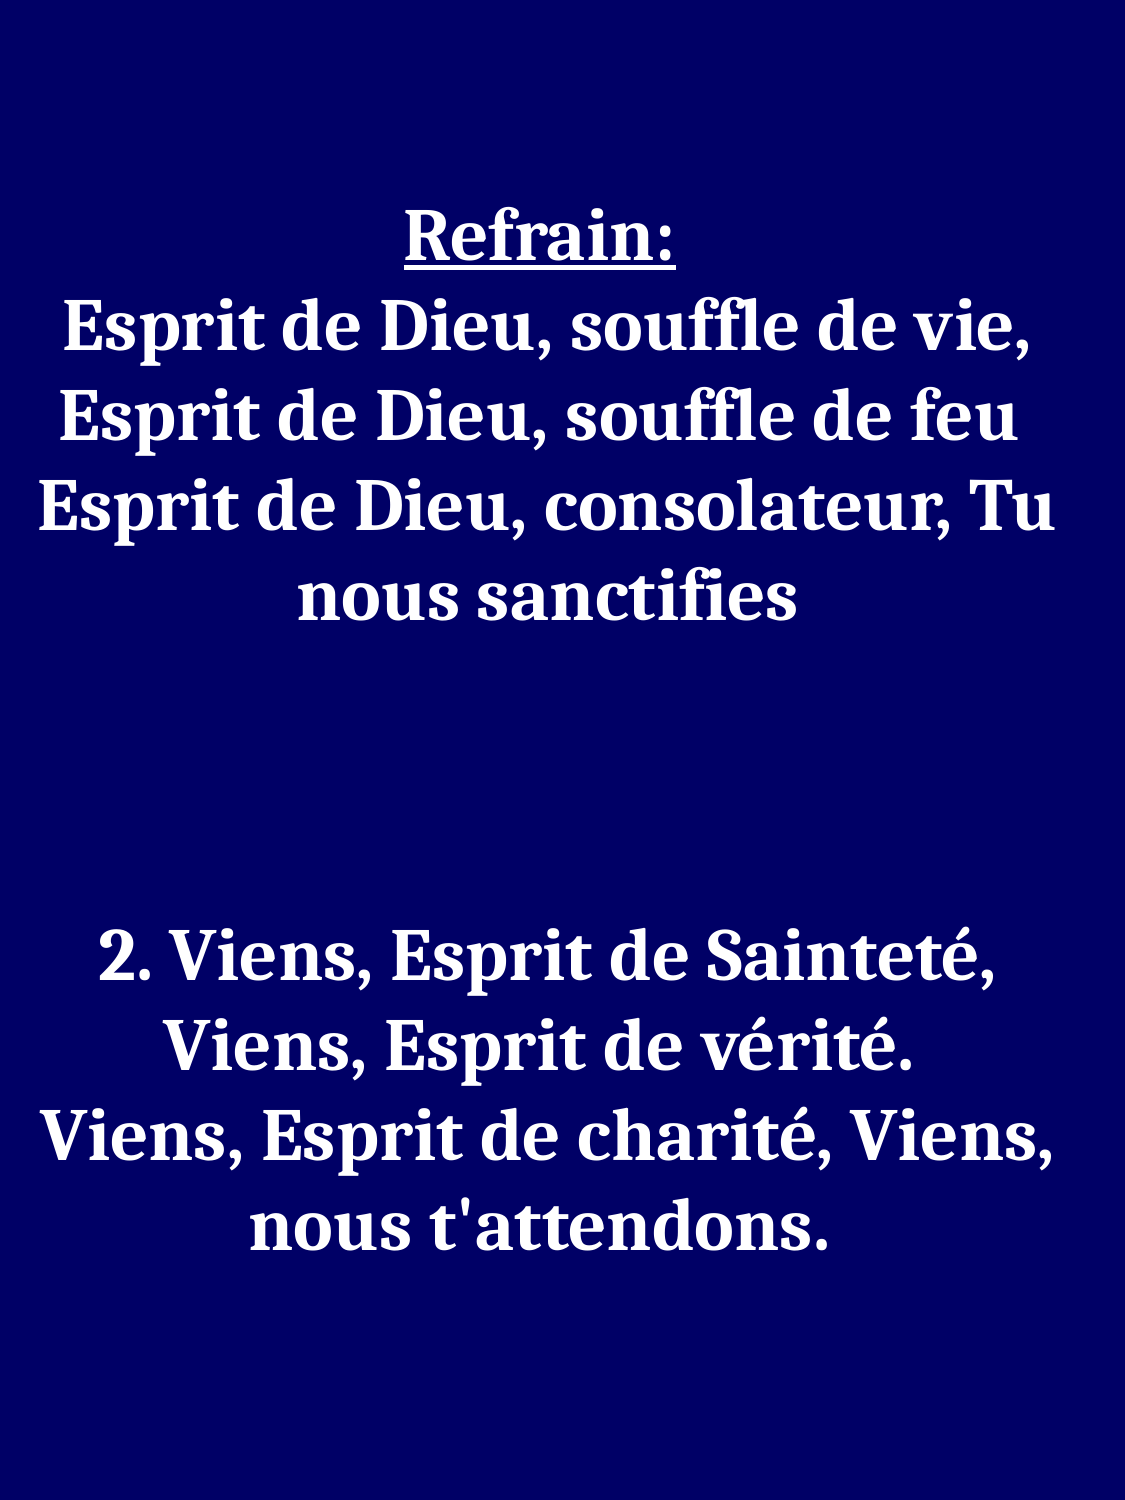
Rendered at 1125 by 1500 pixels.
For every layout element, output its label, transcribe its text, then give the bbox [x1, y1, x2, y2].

text_box Refrain: Esprit de Dieu, souffle de vie, Esprit de Dieu, souffle de feu Esprit de Dieu, consolateur, Tu nous sanctifies 2. Viens, Esprit de Sainteté, Viens, Esprit de vérité. Viens, Esprit de charité, Viens, nous t'attendons. [0, 0, 1097, 1500]
